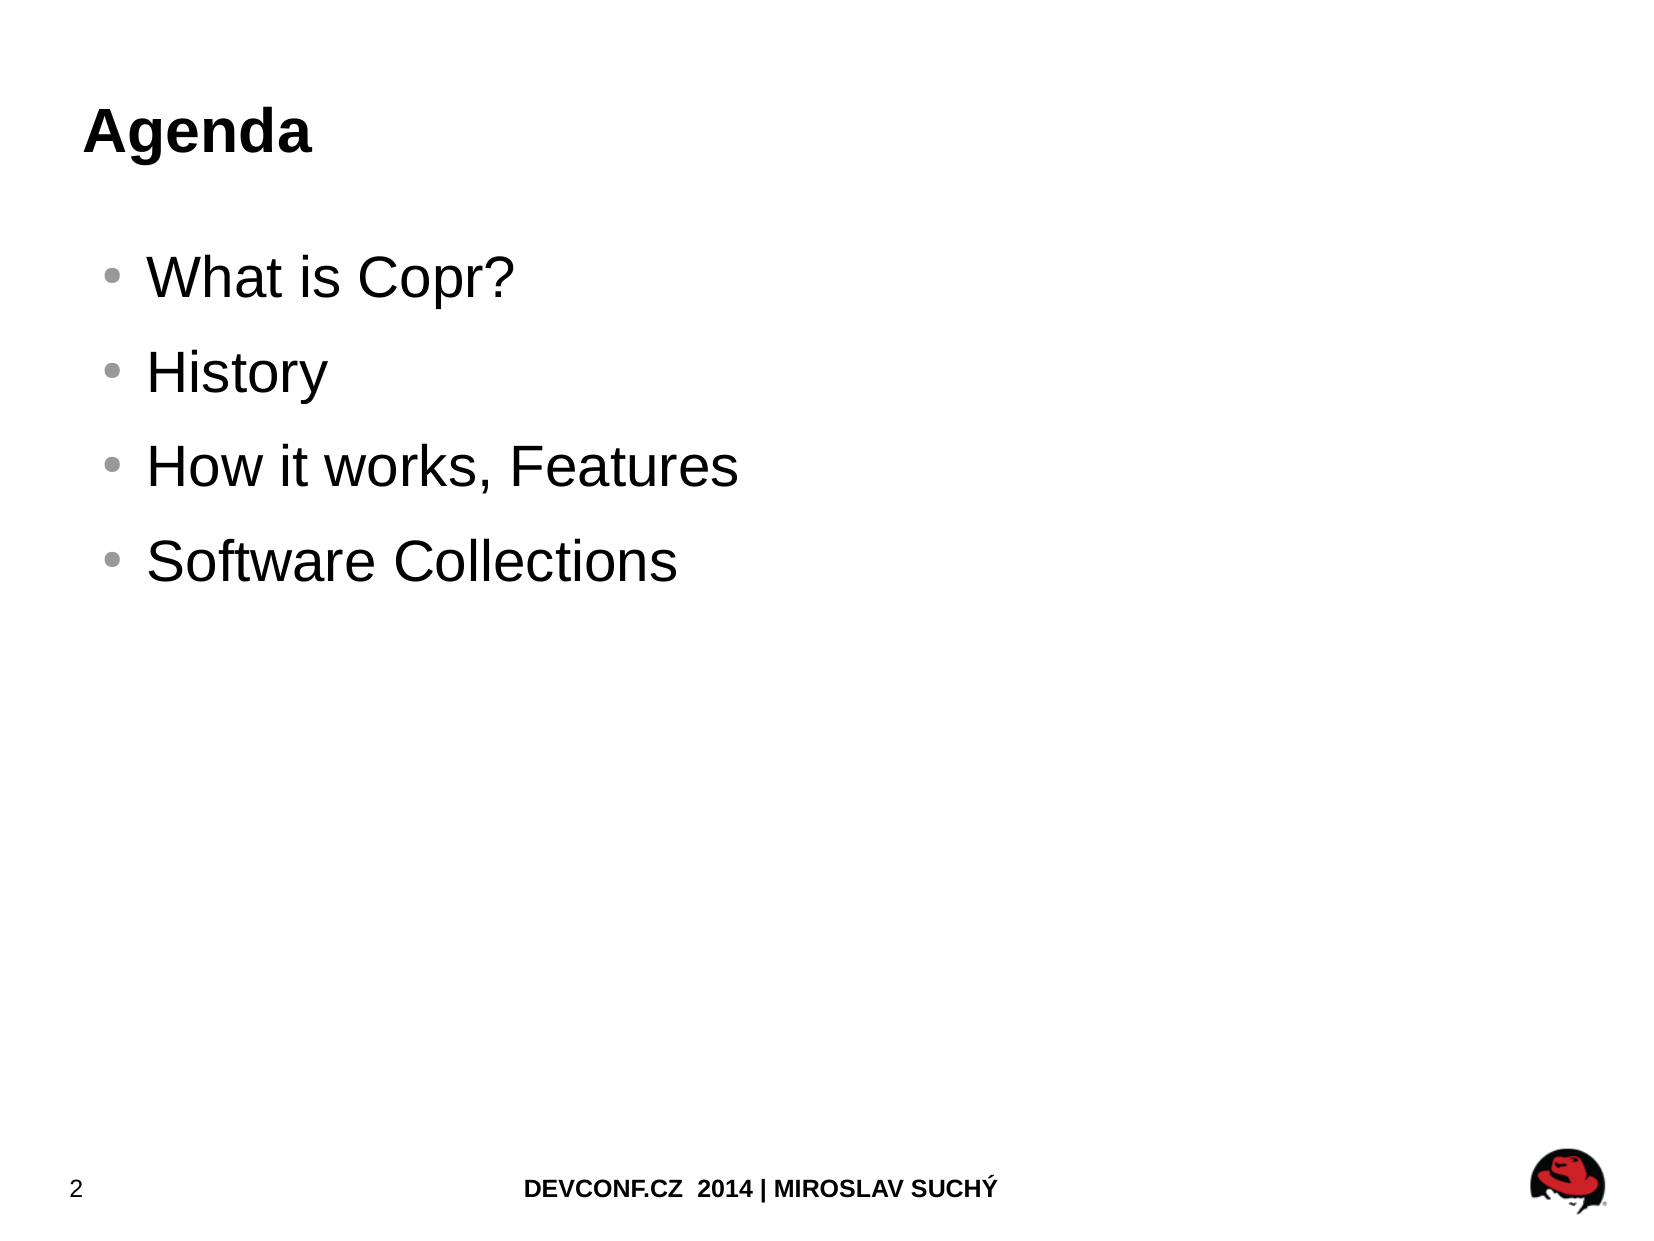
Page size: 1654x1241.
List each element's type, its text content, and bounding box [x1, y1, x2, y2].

list What is Copr? History How it works, Features Software Collections [86, 244, 1576, 1039]
title Agenda [82, 37, 1571, 226]
picture [1529, 1146, 1613, 1224]
